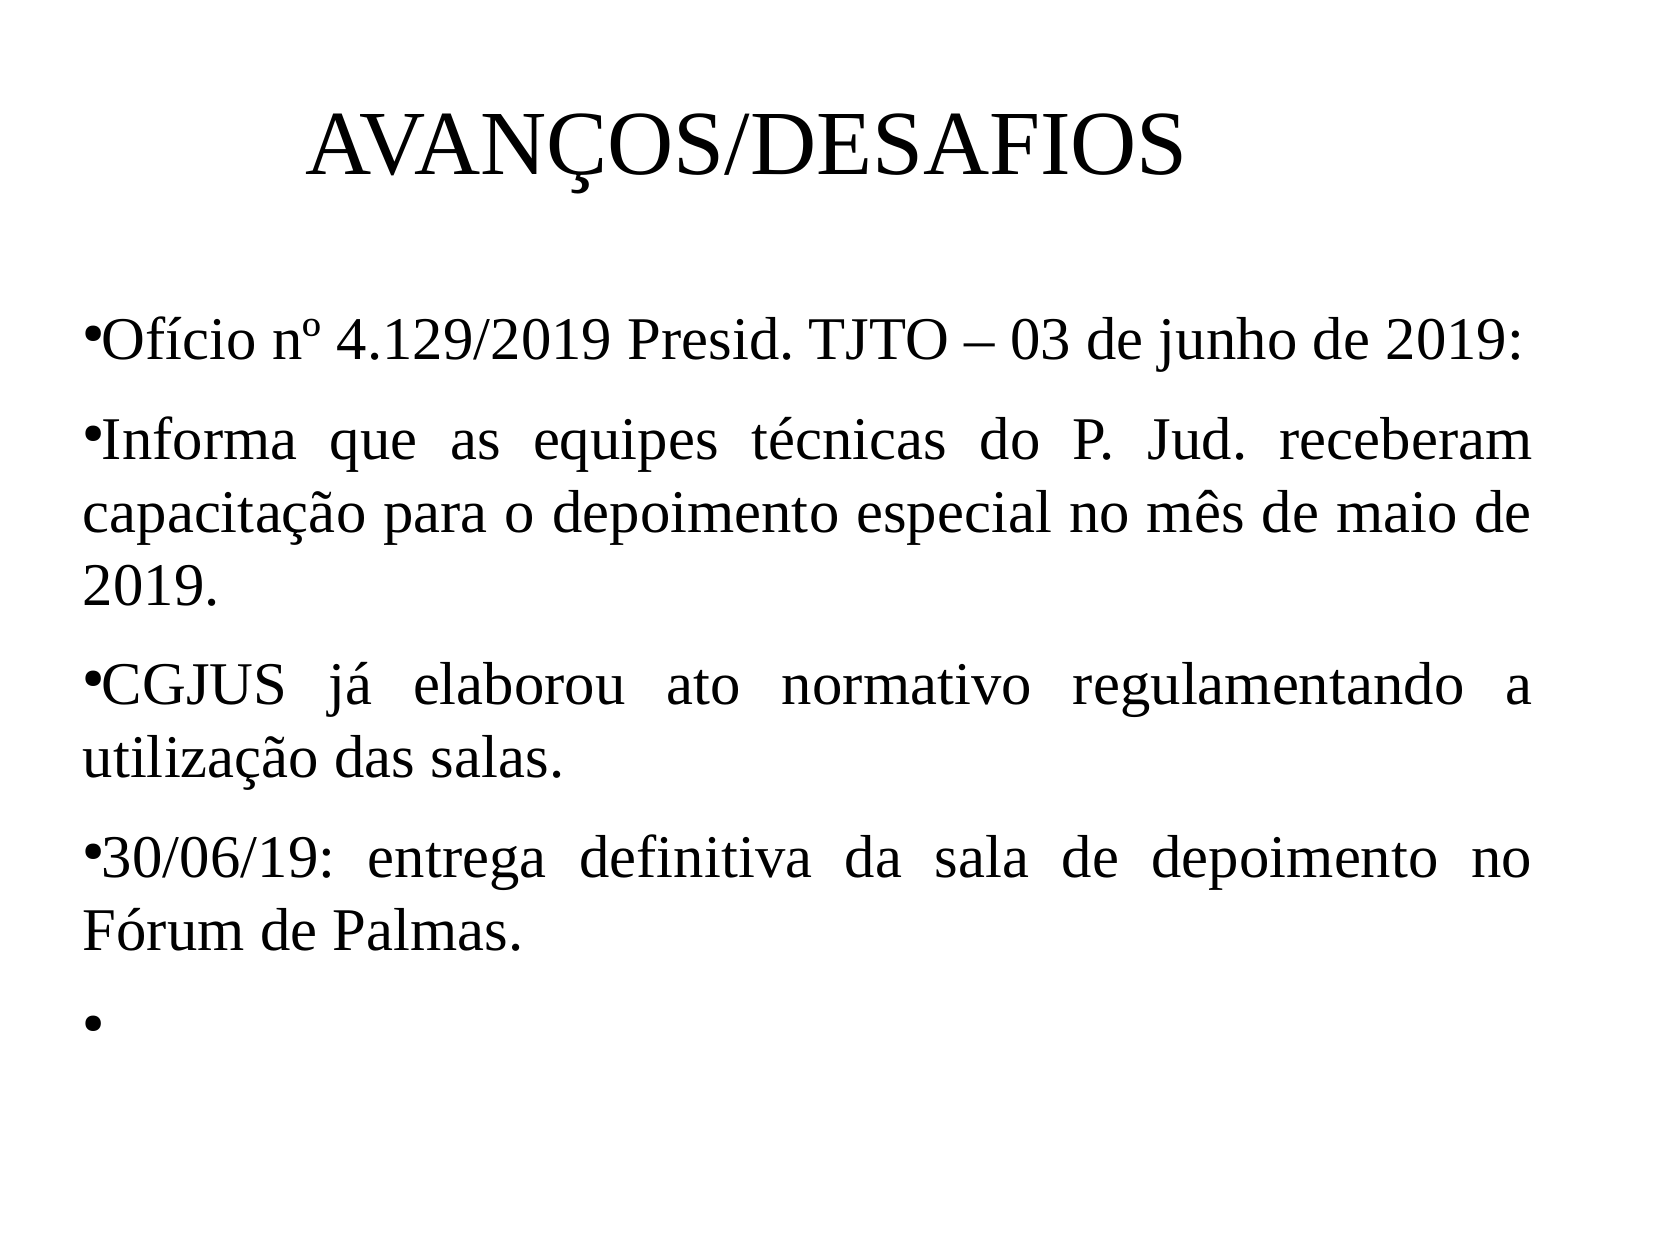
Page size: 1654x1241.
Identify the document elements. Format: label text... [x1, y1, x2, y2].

title AVANÇOS/DESAFIOS [82, 47, 1412, 229]
list Ofício nº 4.129/2019 Presid. TJTO – 03 de junho de 2019: Informa que as equipes técnicas do P. Jud. receberam capacitação para o depoimento especial no mês de maio de 2019. CGJUS já elaborou ato normativo regulamentando a utilização das salas. 30/06/19: entrega definitiva da sala de depoimento no Fórum de Palmas. [82, 299, 1571, 1019]
